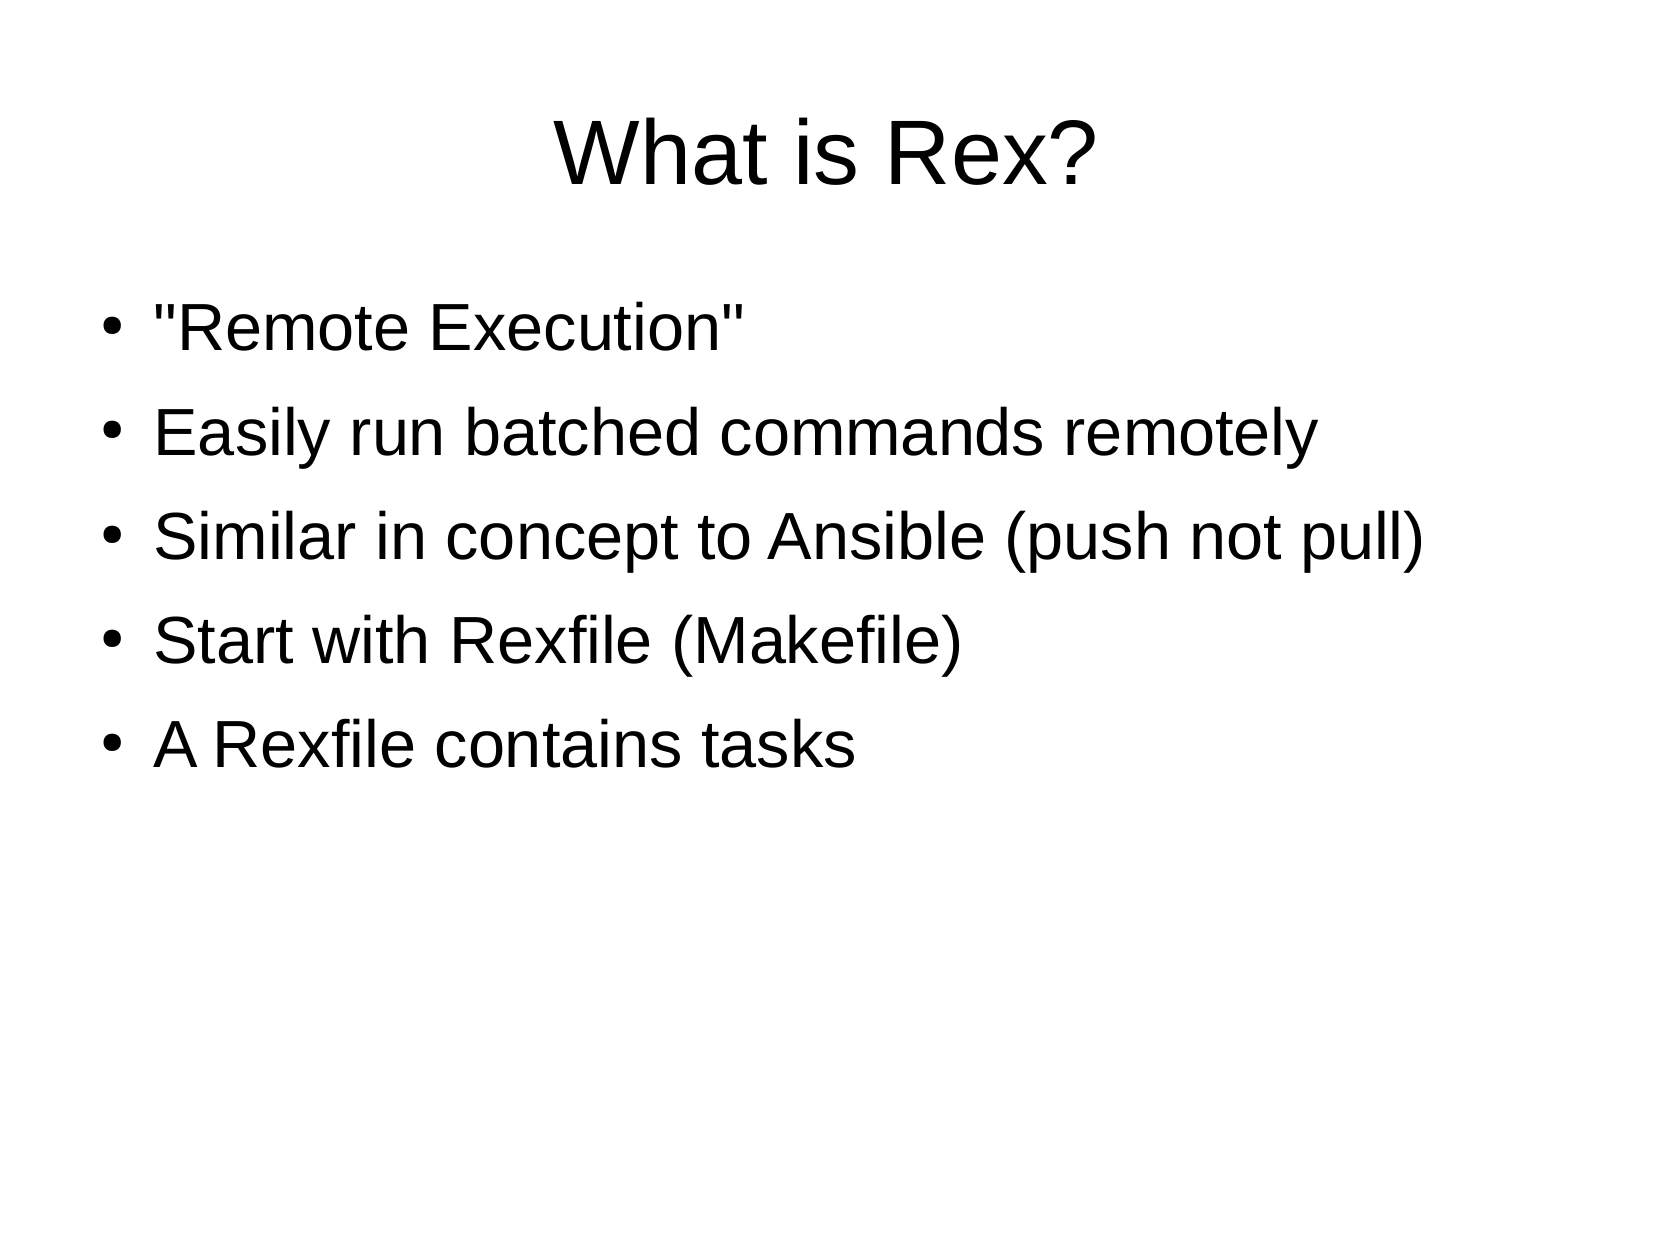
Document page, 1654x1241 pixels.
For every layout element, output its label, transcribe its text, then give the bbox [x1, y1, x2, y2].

list "Remote Execution" Easily run batched commands remotely Similar in concept to Ansible (push not pull) Start with Rexfile (Makefile) A Rexfile contains tasks [82, 290, 1571, 1010]
title What is Rex? [82, 49, 1571, 257]
